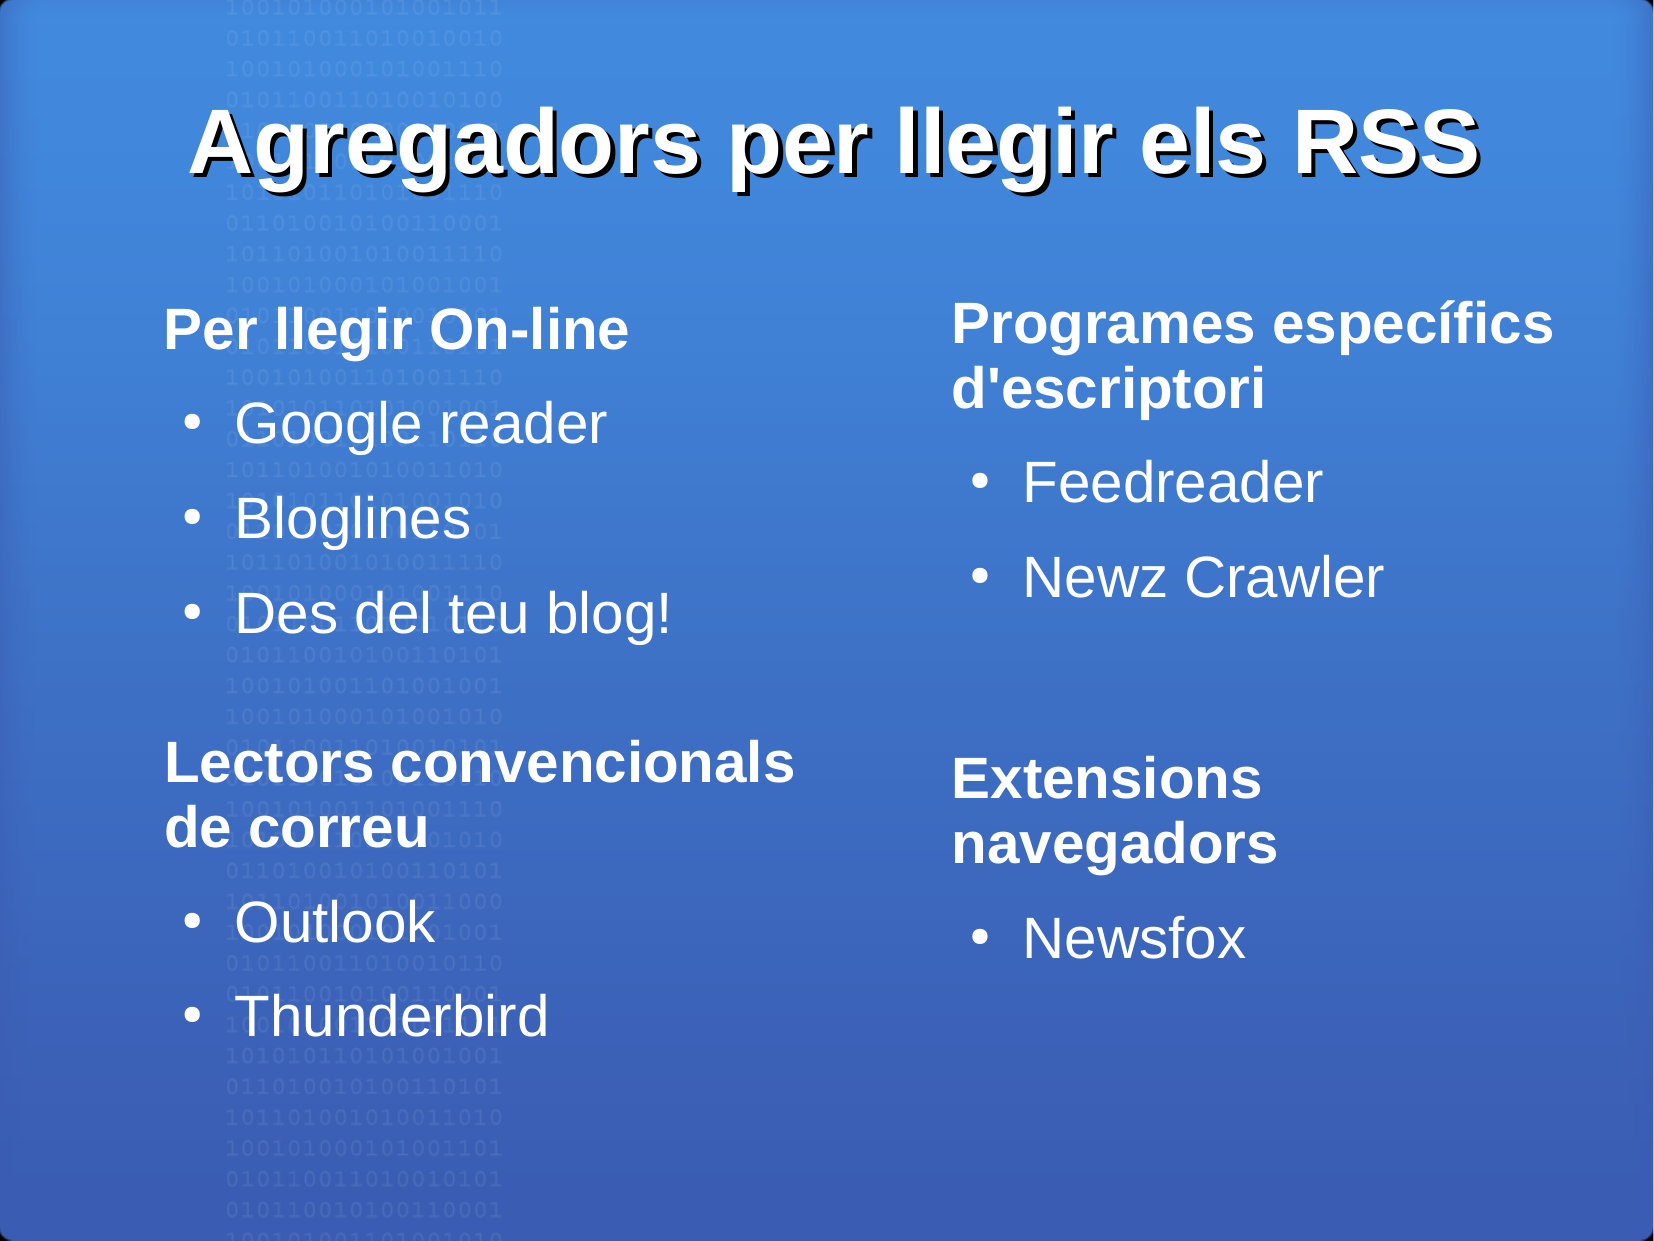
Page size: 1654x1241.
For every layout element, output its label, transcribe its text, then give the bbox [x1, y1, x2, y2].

list Per llegir On-line Google reader Bloglines Des del teu blog! [164, 296, 756, 729]
picture [0, 0, 1654, 1241]
list Lectors convencionals de correu Outlook Thunderbird [164, 729, 834, 1241]
title Agregadors per llegir els RSS [100, 72, 1570, 212]
list Extensions navegadors Newsfox [951, 746, 1342, 1241]
list Programes específics d'escriptori Feedreader Newz Crawler [951, 290, 1592, 1094]
